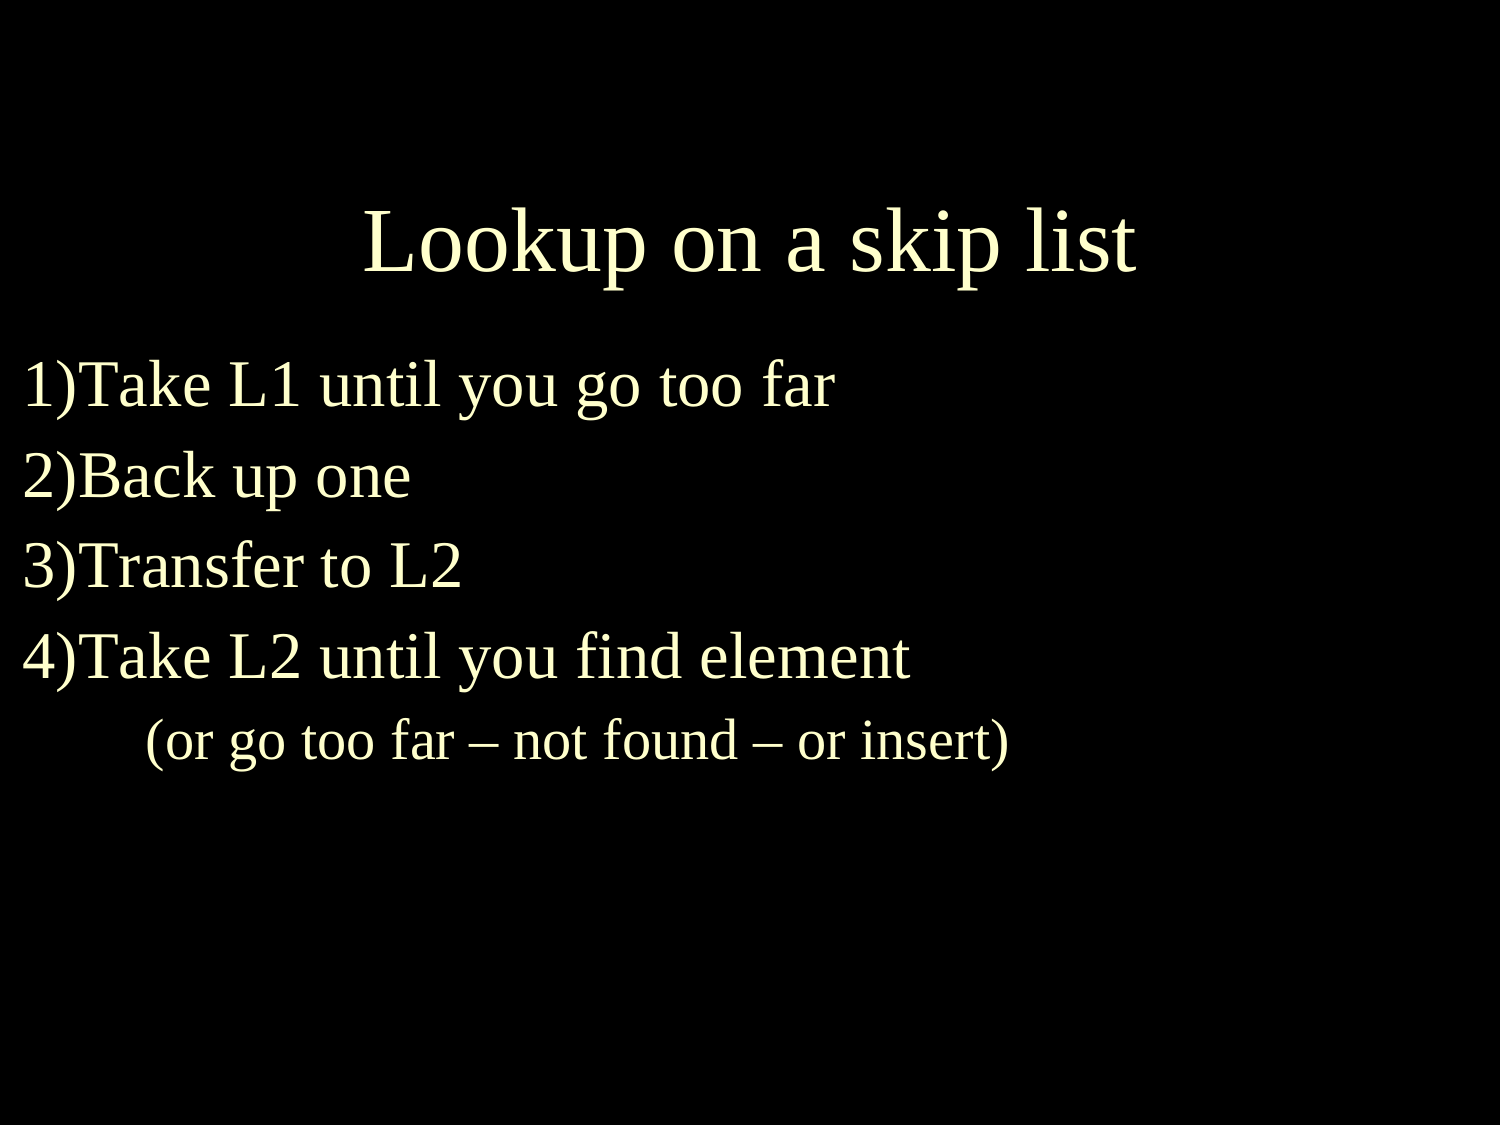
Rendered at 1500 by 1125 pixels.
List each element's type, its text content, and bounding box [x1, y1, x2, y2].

list Take L1 until you go too far Back up one Transfer to L2 Take L2 until you find element (or go too far – not found – or insert) [22, 347, 1482, 1075]
title Lookup on a skip list [22, 153, 1480, 329]
